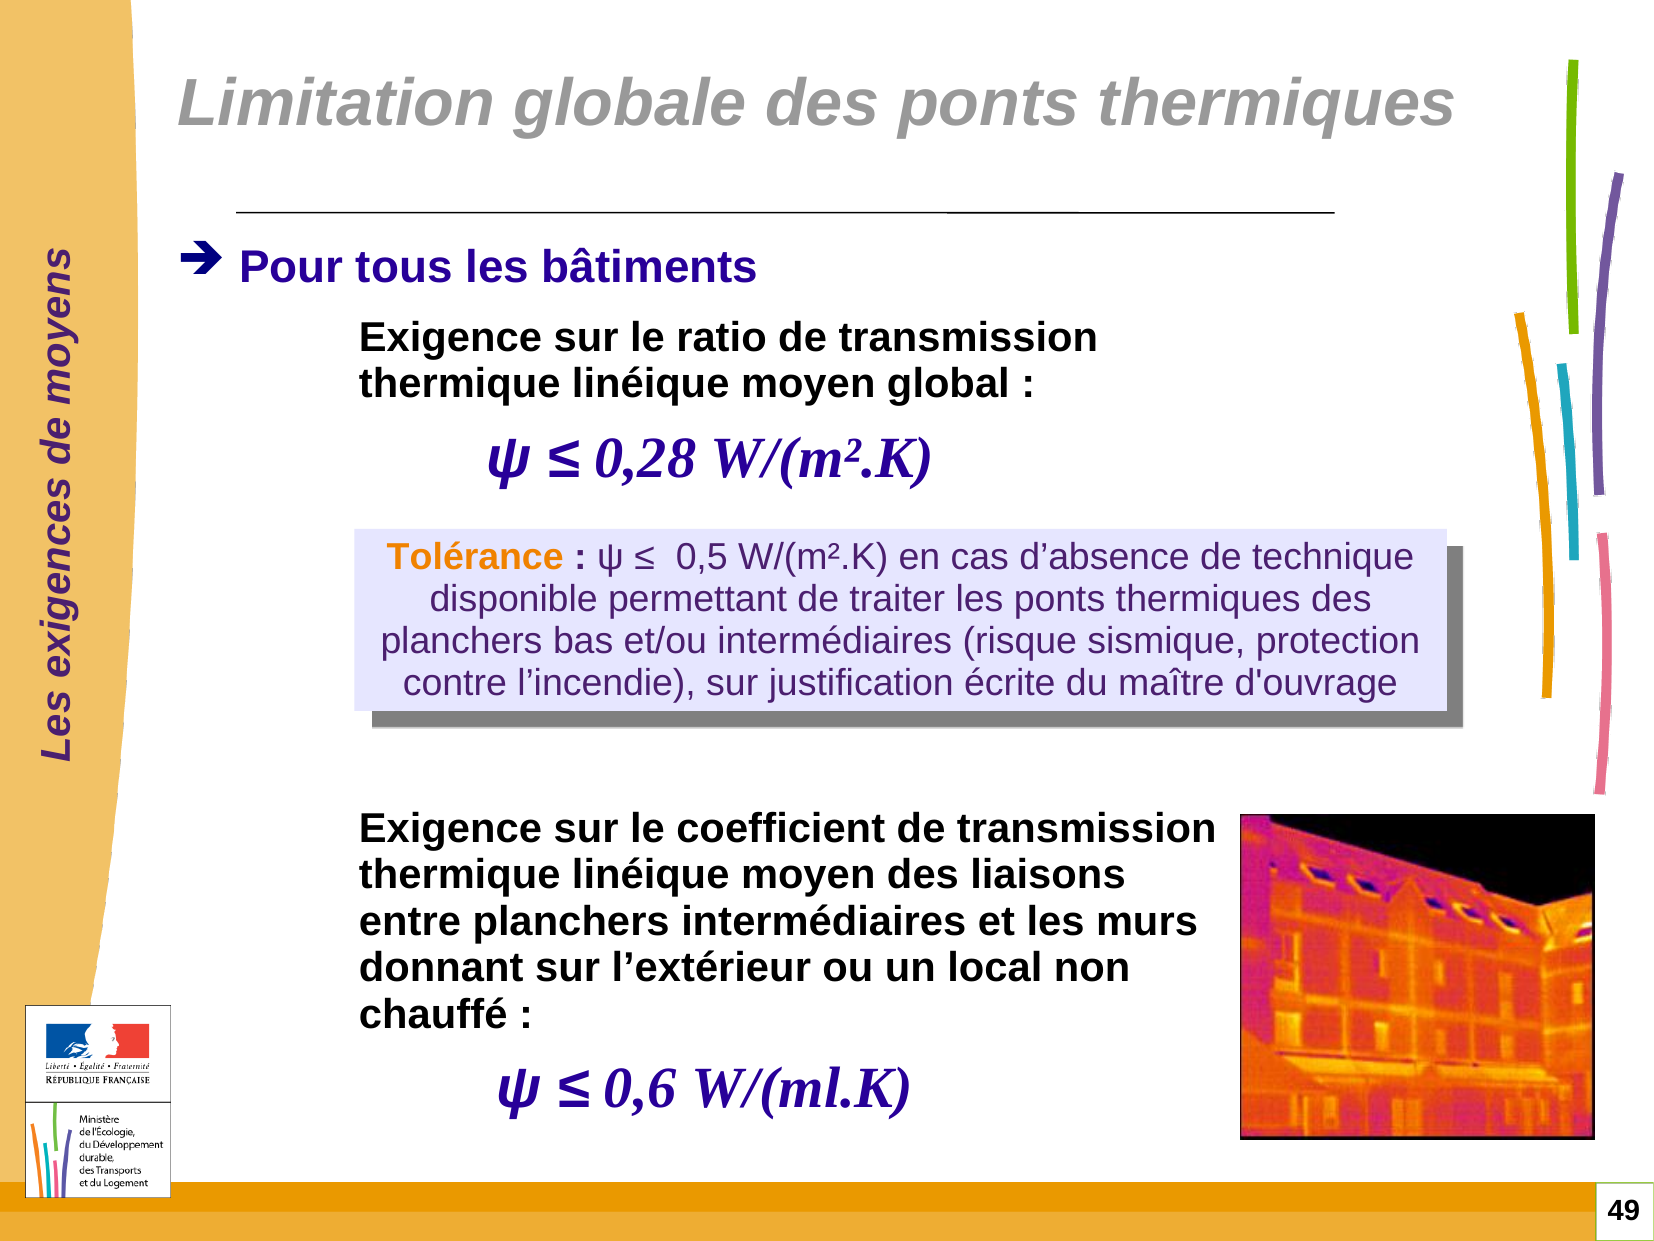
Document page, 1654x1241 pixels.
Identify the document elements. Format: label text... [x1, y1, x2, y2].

text_box [1240, 814, 1595, 1140]
text_box Tolérance : ψ ≤ 0,5 W/(m².K) en cas d’absence de technique disponible permettant de traiter les ponts thermiques des planchers bas et/ou intermédiaires (risque sismique, protection contre l’incendie), sur justification écrite du maître d'ouvrage [354, 528, 1447, 711]
title Limitation globale des ponts thermiques [177, 29, 1625, 178]
list Pour tous les bâtiments Exigence sur le ratio de transmission thermique linéique moyen global : ψ ≤ 0,28 W/(m².K) Exigence sur le coefficient de transmission thermique linéique moyen des liaisons entre planchers intermédiaires et les murs donnant sur l’extérieur ou un local non chauffé : ψ ≤ 0,6 W/(ml.K) [177, 236, 1241, 1121]
text_box Les exigences de moyens [11, 47, 101, 963]
picture [0, 0, 1654, 1241]
